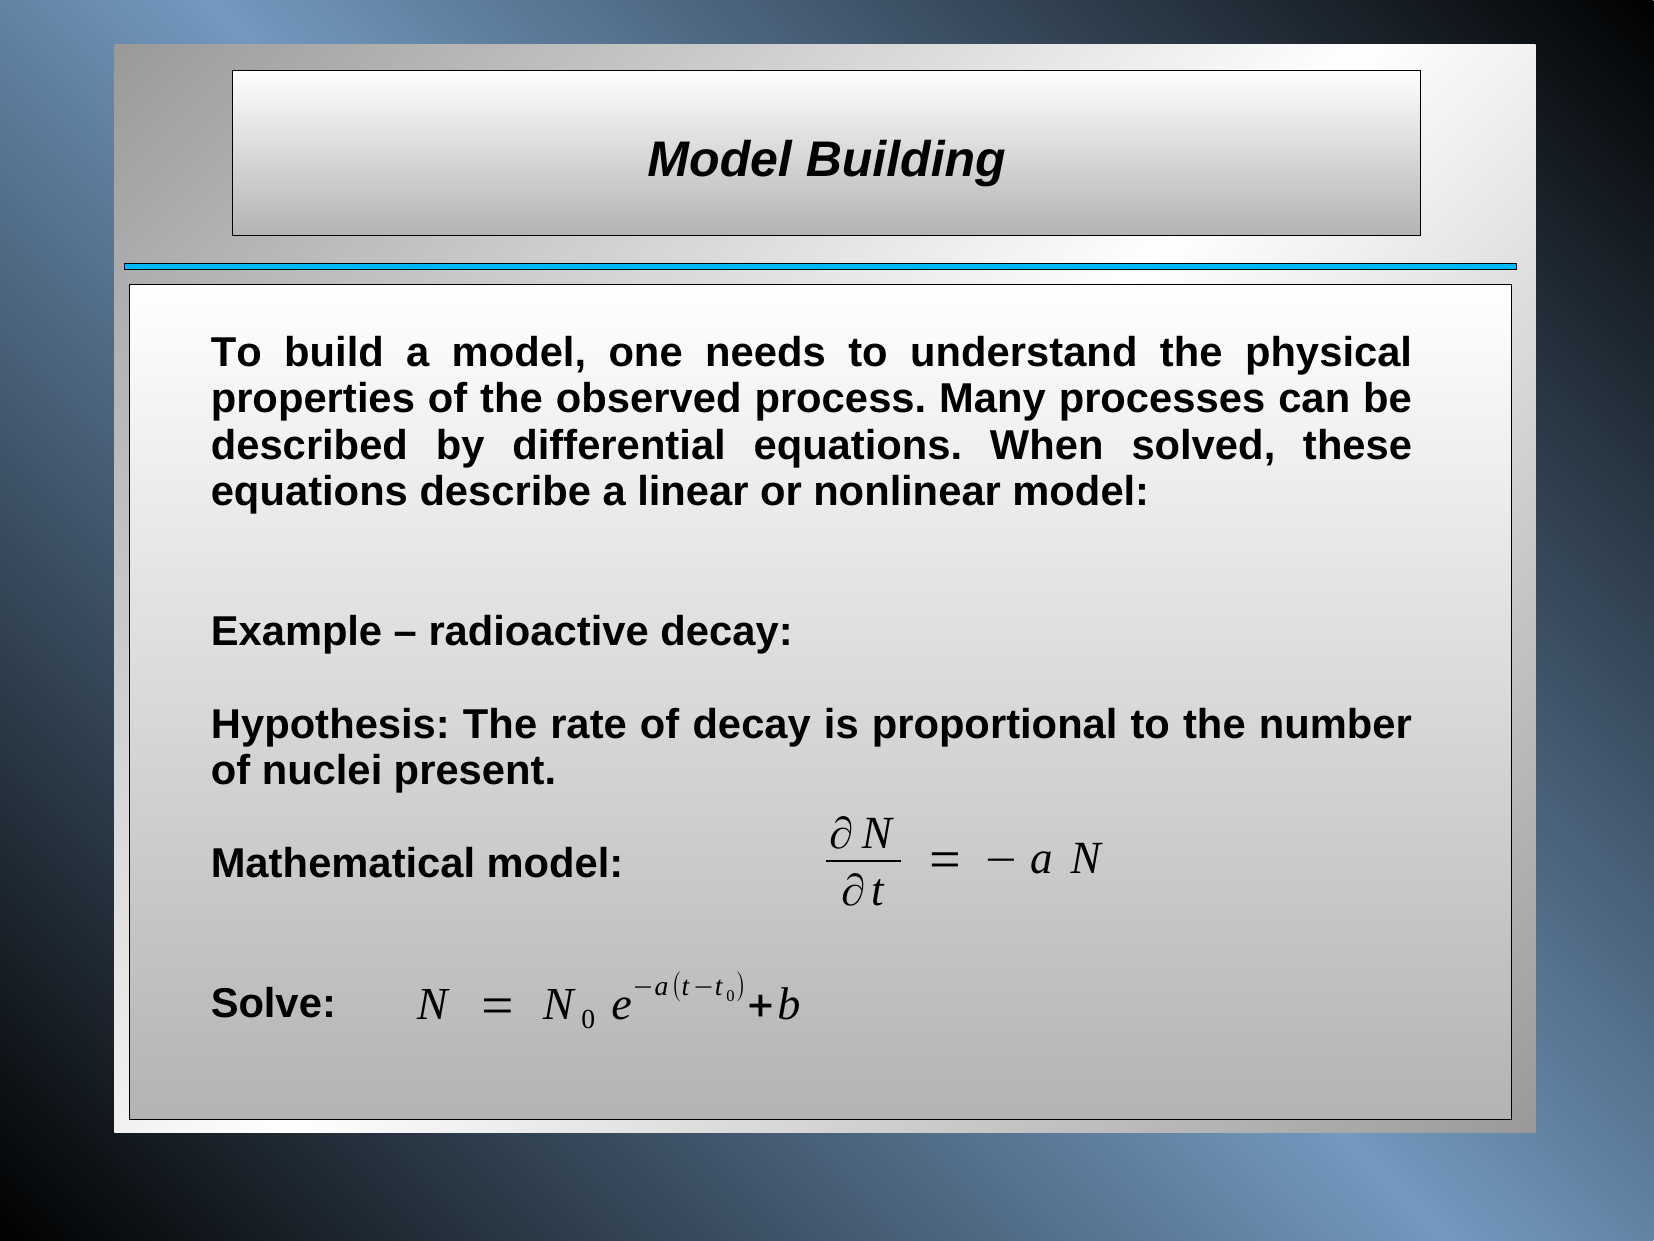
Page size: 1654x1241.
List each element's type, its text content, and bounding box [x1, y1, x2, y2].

chart [407, 969, 808, 1036]
text_box [124, 263, 1517, 270]
text_box Model Building [397, 131, 1256, 194]
text_box To build a model, one needs to understand the physical properties of the observed process. Many processes can be described by differential equations. When solved, these equations describe a linear or nonlinear model: Example – radioactive decay: Hypothesis: The rate of decay is proportional to the number of nuclei present. Mathematical model: Solve: [210, 328, 1443, 1119]
text_box [129, 284, 1512, 1120]
text_box [232, 70, 1421, 236]
chart [818, 807, 1114, 916]
